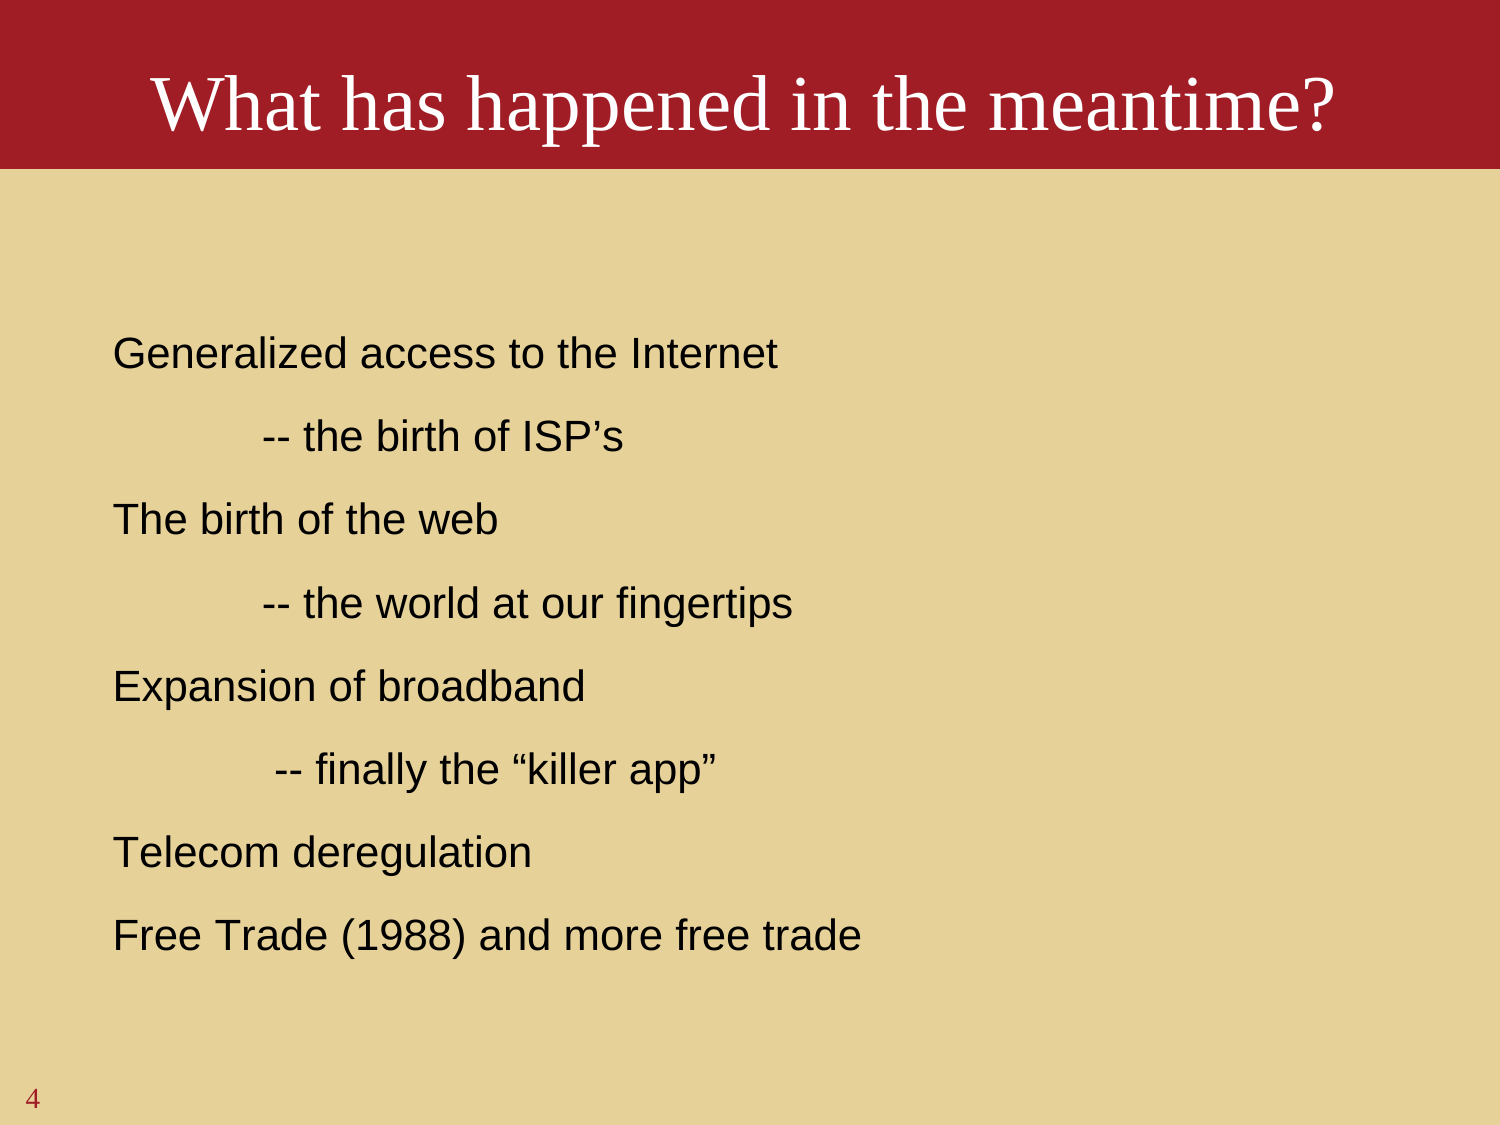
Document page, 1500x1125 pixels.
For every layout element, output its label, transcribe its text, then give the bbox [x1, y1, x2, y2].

list Generalized access to the Internet -- the birth of ISP’s The birth of the web -- the world at our fingertips Expansion of broadband -- finally the “killer app” Telecom deregulation Free Trade (1988) and more free trade [112, 324, 1438, 1001]
title What has happened in the meantime? [0, 0, 1500, 169]
